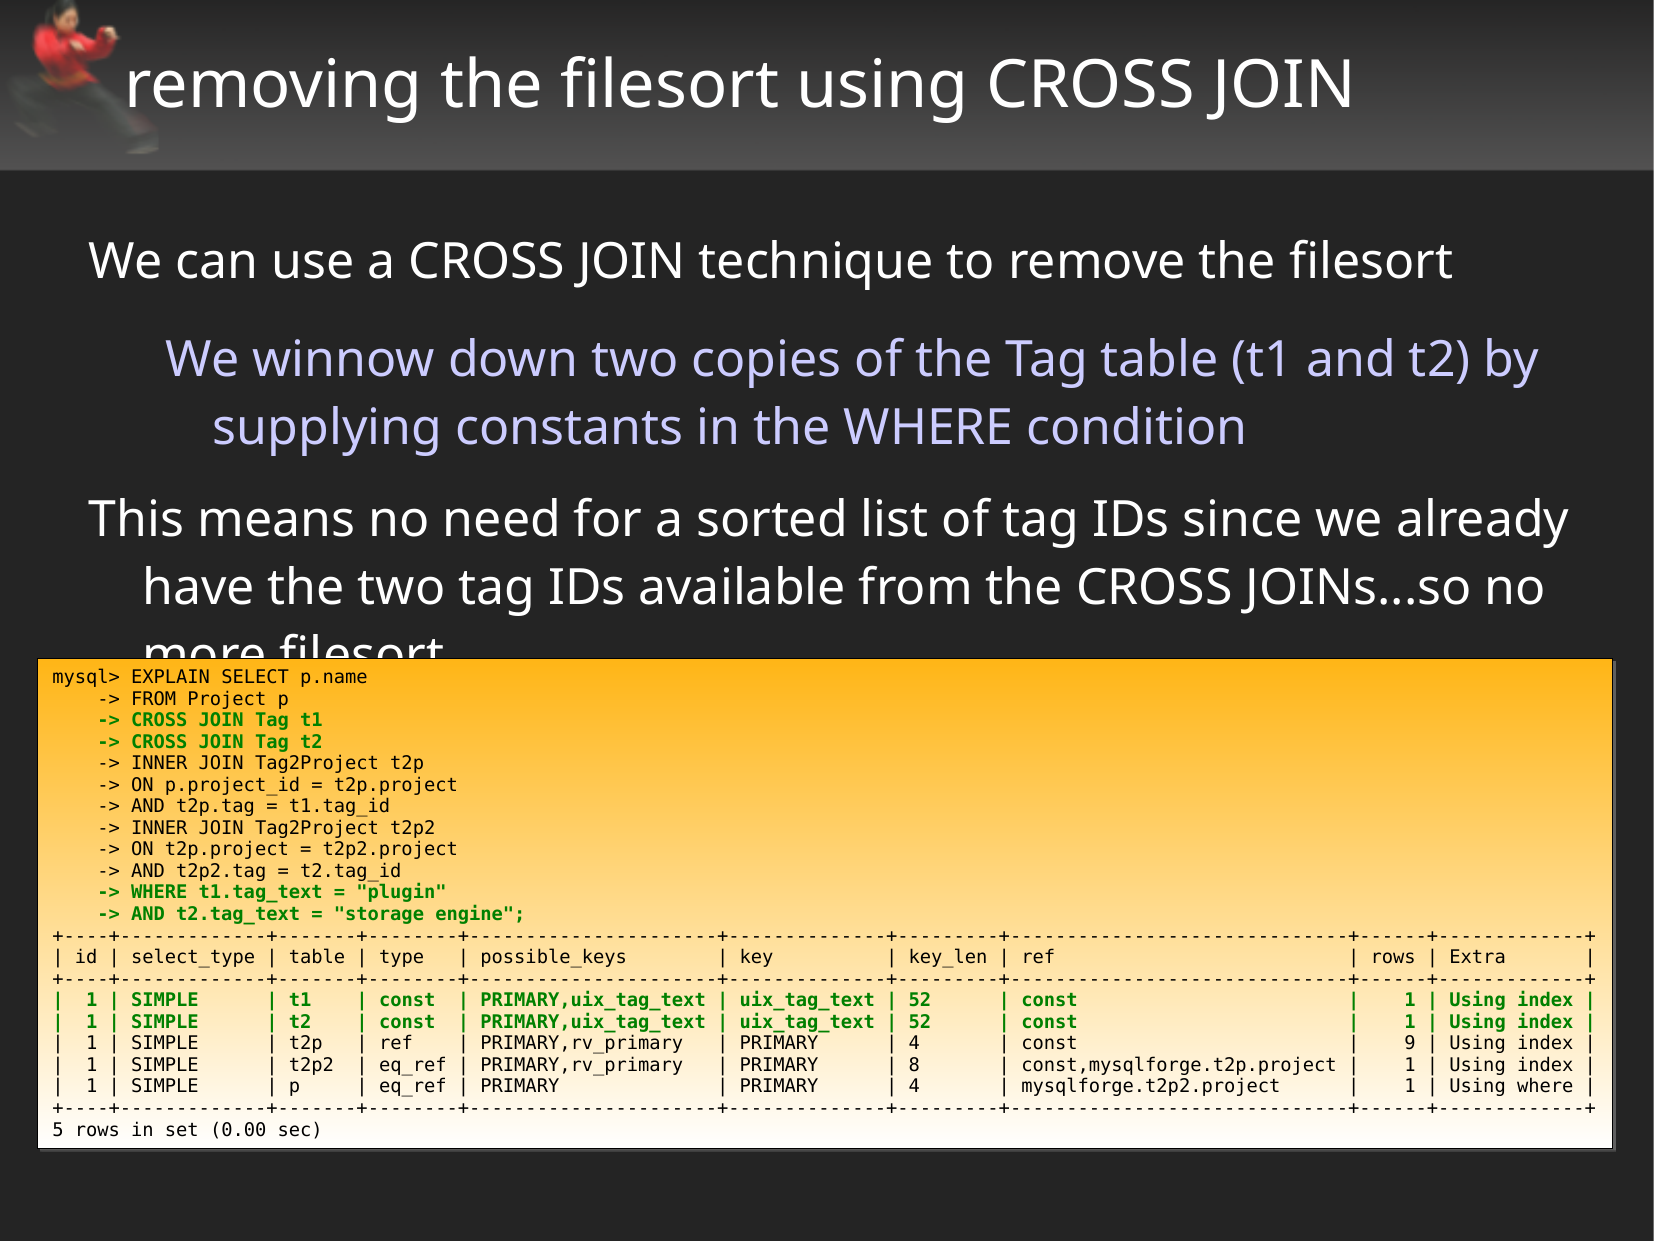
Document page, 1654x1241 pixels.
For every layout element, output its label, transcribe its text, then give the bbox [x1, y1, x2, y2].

title removing the filesort using CROSS JOIN [124, 39, 1625, 125]
picture [0, 0, 1654, 1241]
list We can use a CROSS JOIN technique to remove the filesort We winnow down two copies of the Tag table (t1 and t2) by supplying constants in the WHERE condition This means no need for a sorted list of tag IDs since we already have the two tag IDs available from the CROSS JOINs...so no more filesort [71, 225, 1576, 627]
text_box mysql> EXPLAIN SELECT p.name -> FROM Project p -> CROSS JOIN Tag t1 -> CROSS JOIN Tag t2 -> INNER JOIN Tag2Project t2p -> ON p.project_id = t2p.project -> AND t2p.tag = t1.tag_id -> INNER JOIN Tag2Project t2p2 -> ON t2p.project = t2p2.project -> AND t2p2.tag = t2.tag_id -> WHERE t1.tag_text = "plugin" -> AND t2.tag_text = "storage engine"; +----+-------------+-------+--------+----------------------+--------------+---------+------------------------------+------+-------------+ | id | select_type | table | type | possible_keys | key | key_len | ref | rows | Extra | +----+-------------+-------+--------+----------------------+--------------+---------+------------------------------+------+-------------+ | 1 | SIMPLE | t1 | const | PRIMARY,uix_tag_text | uix_tag_text | 52 | const | 1 | Using index | | 1 | SIMPLE | t2 | const | PRIMARY,uix_tag_text | uix_tag_text | 52 | const | 1 | Using index | | 1 | SIMPLE | t2p | ref | PRIMARY,rv_primary | PRIMARY | 4 | const | 9 | Using index | | 1 | SIMPLE | t2p2 | eq_ref | PRIMARY,rv_primary | PRIMARY | 8 | const,mysqlforge.t2p.project | 1 | Using index | | 1 | SIMPLE | p | eq_ref | PRIMARY | PRIMARY | 4 | mysqlforge.t2p2.project | 1 | Using where | +----+-------------+-------+--------+----------------------+--------------+---------+------------------------------+------+-------------+ 5 rows in set (0.00 sec) [37, 658, 1613, 1149]
